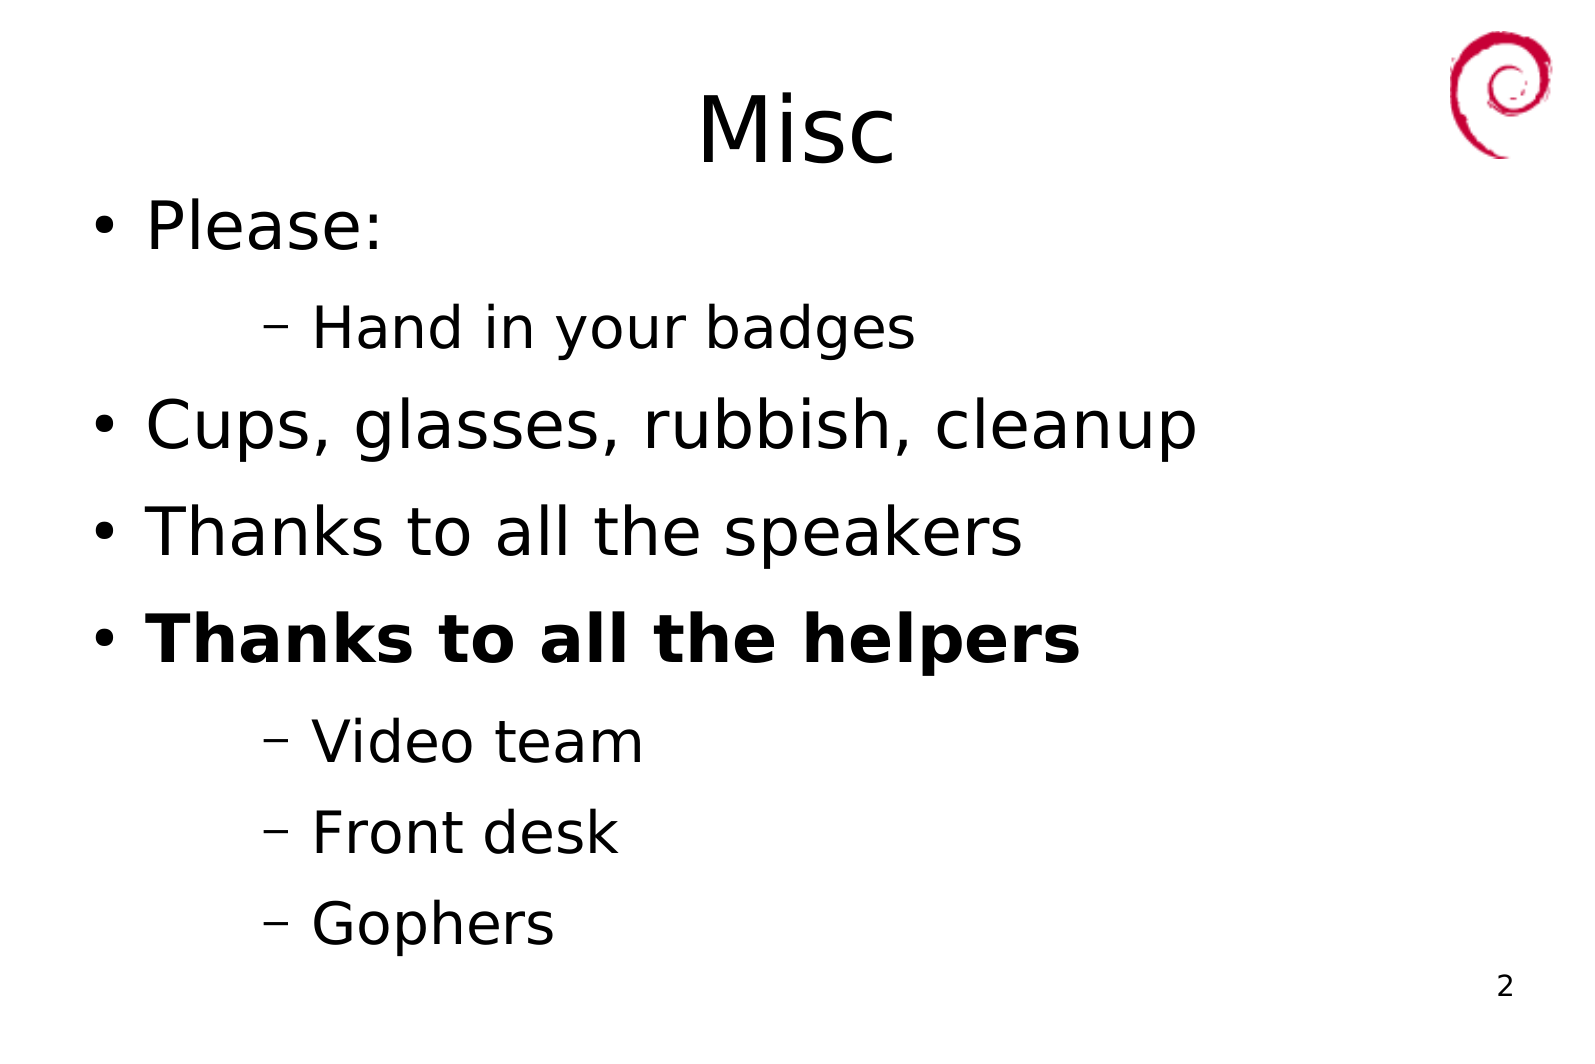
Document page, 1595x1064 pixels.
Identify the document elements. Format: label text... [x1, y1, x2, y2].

list Please: Hand in your badges Cups, glasses, rubbish, cleanup Thanks to all the speakers Thanks to all the helpers Video team Front desk Gophers [75, 187, 1510, 1050]
title Misc [79, 42, 1515, 220]
picture [1450, 31, 1555, 159]
